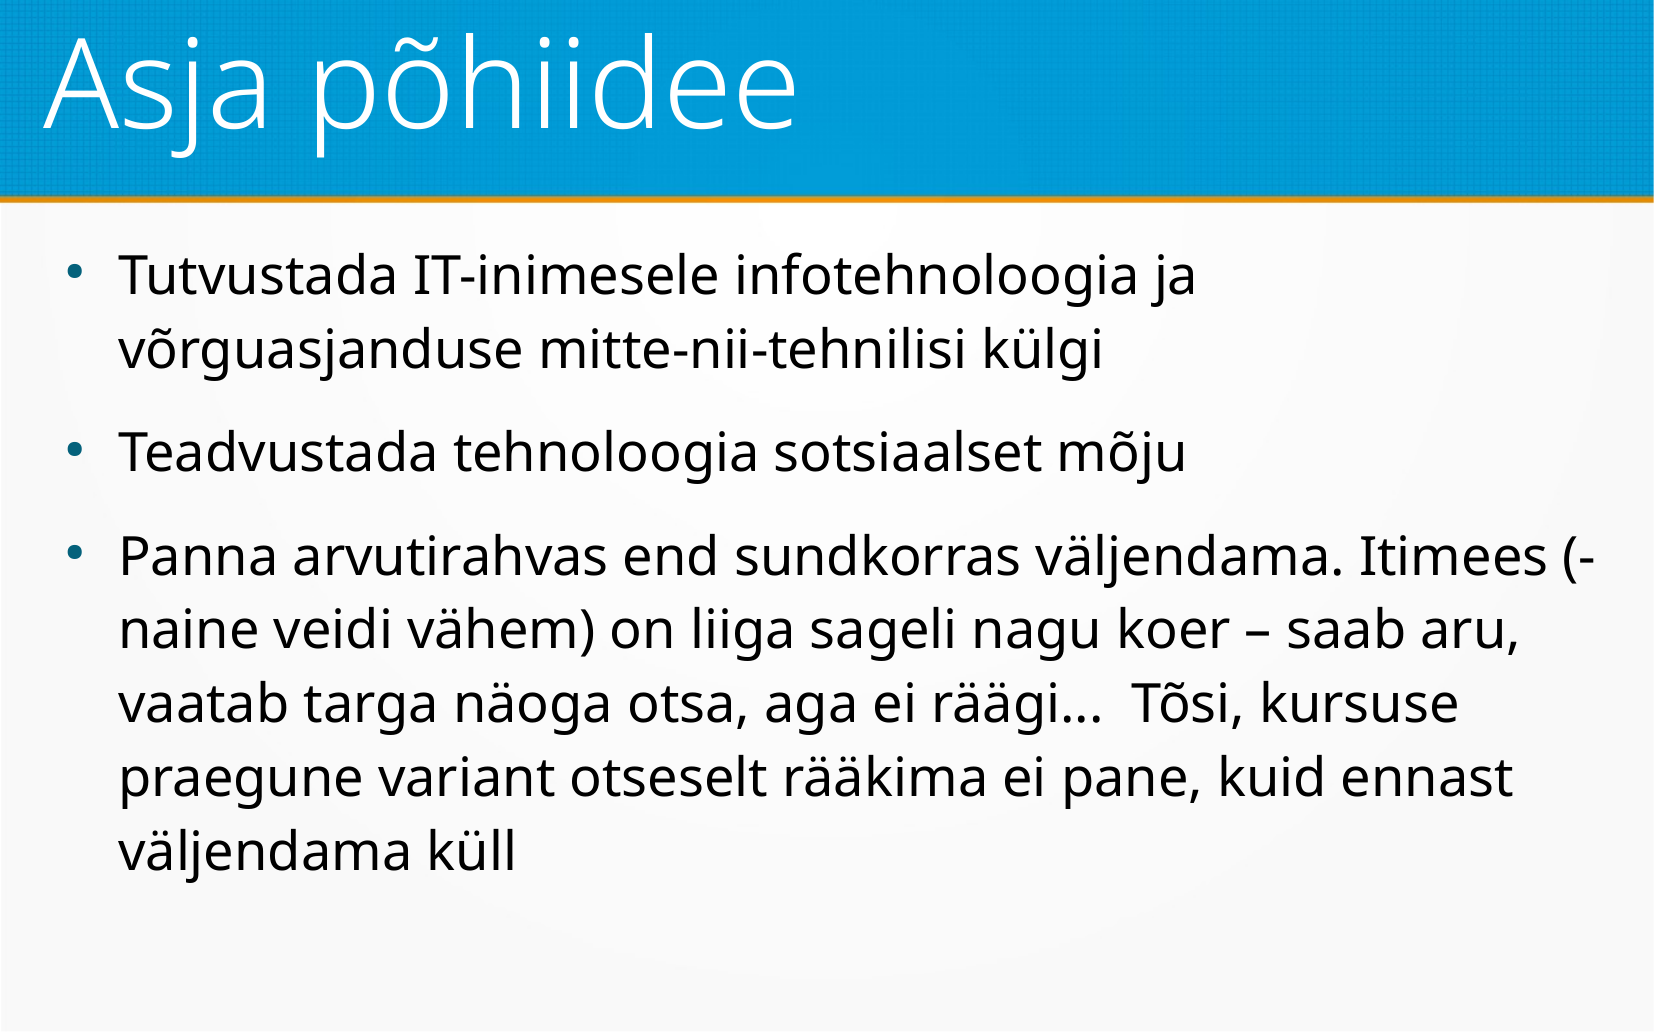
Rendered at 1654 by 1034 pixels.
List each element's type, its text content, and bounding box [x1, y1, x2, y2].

picture [0, 195, 1654, 1034]
list Tutvustada IT-inimesele infotehnoloogia ja võrguasjanduse mitte-nii-tehnilisi külgi Teadvustada tehnoloogia sotsiaalset mõju Panna arvutirahvas end sundkorras väljendama. Itimees (-naine veidi vähem) on liiga sageli nagu koer – saab aru, vaatab targa näoga otsa, aga ei räägi... Tõsi, kursuse praegune variant otseselt rääkima ei pane, kuid ennast väljendama küll [47, 236, 1607, 1002]
title Asja põhiidee [43, 0, 1619, 166]
